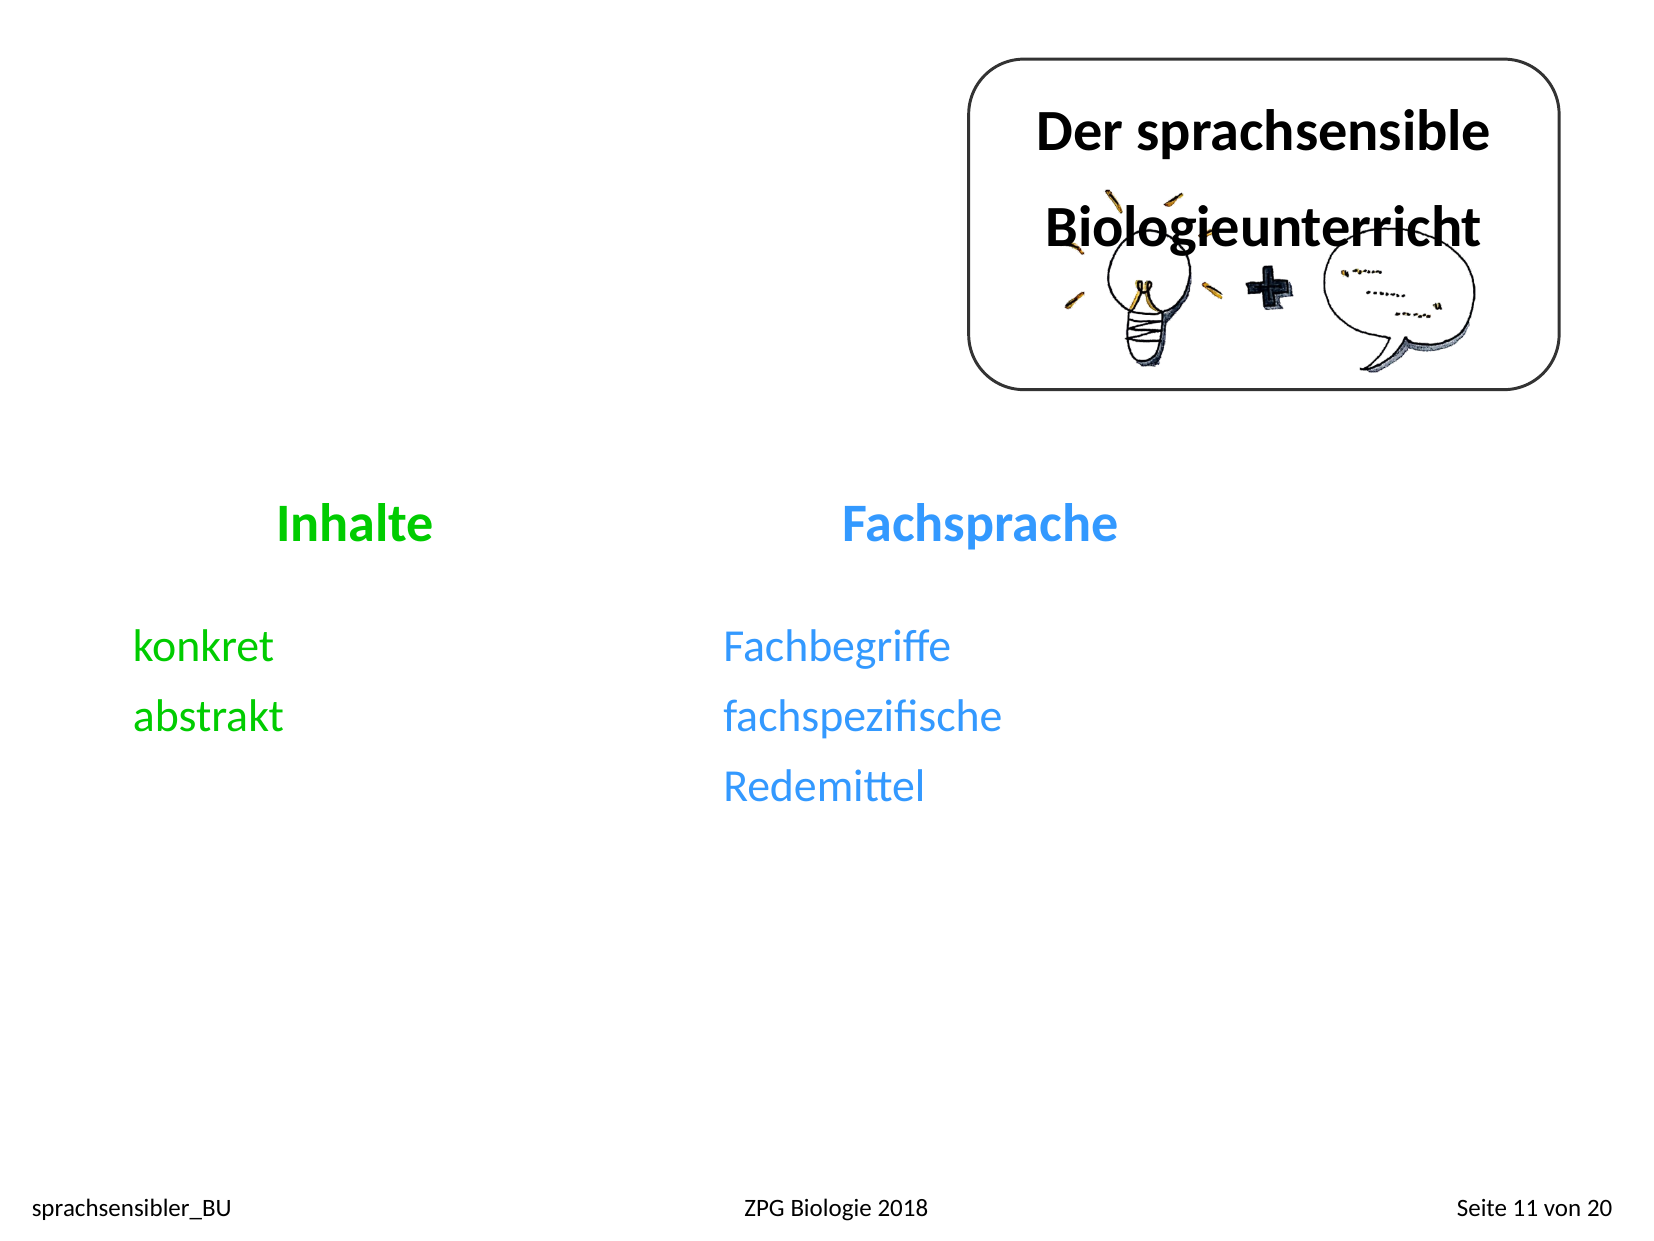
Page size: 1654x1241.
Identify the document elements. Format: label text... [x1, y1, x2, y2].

text_box Inhalte konkret abstrakt [118, 472, 544, 756]
text_box Fachsprache Fachbegriffe fachspezifische Redemittel [708, 472, 1358, 823]
text_box Der sprachsensible Biologieunterricht [968, 59, 1560, 390]
text_box sprachsensibler_BU ZPG Biologie 2018 Seite 11 von 20 [17, 1185, 1636, 1229]
